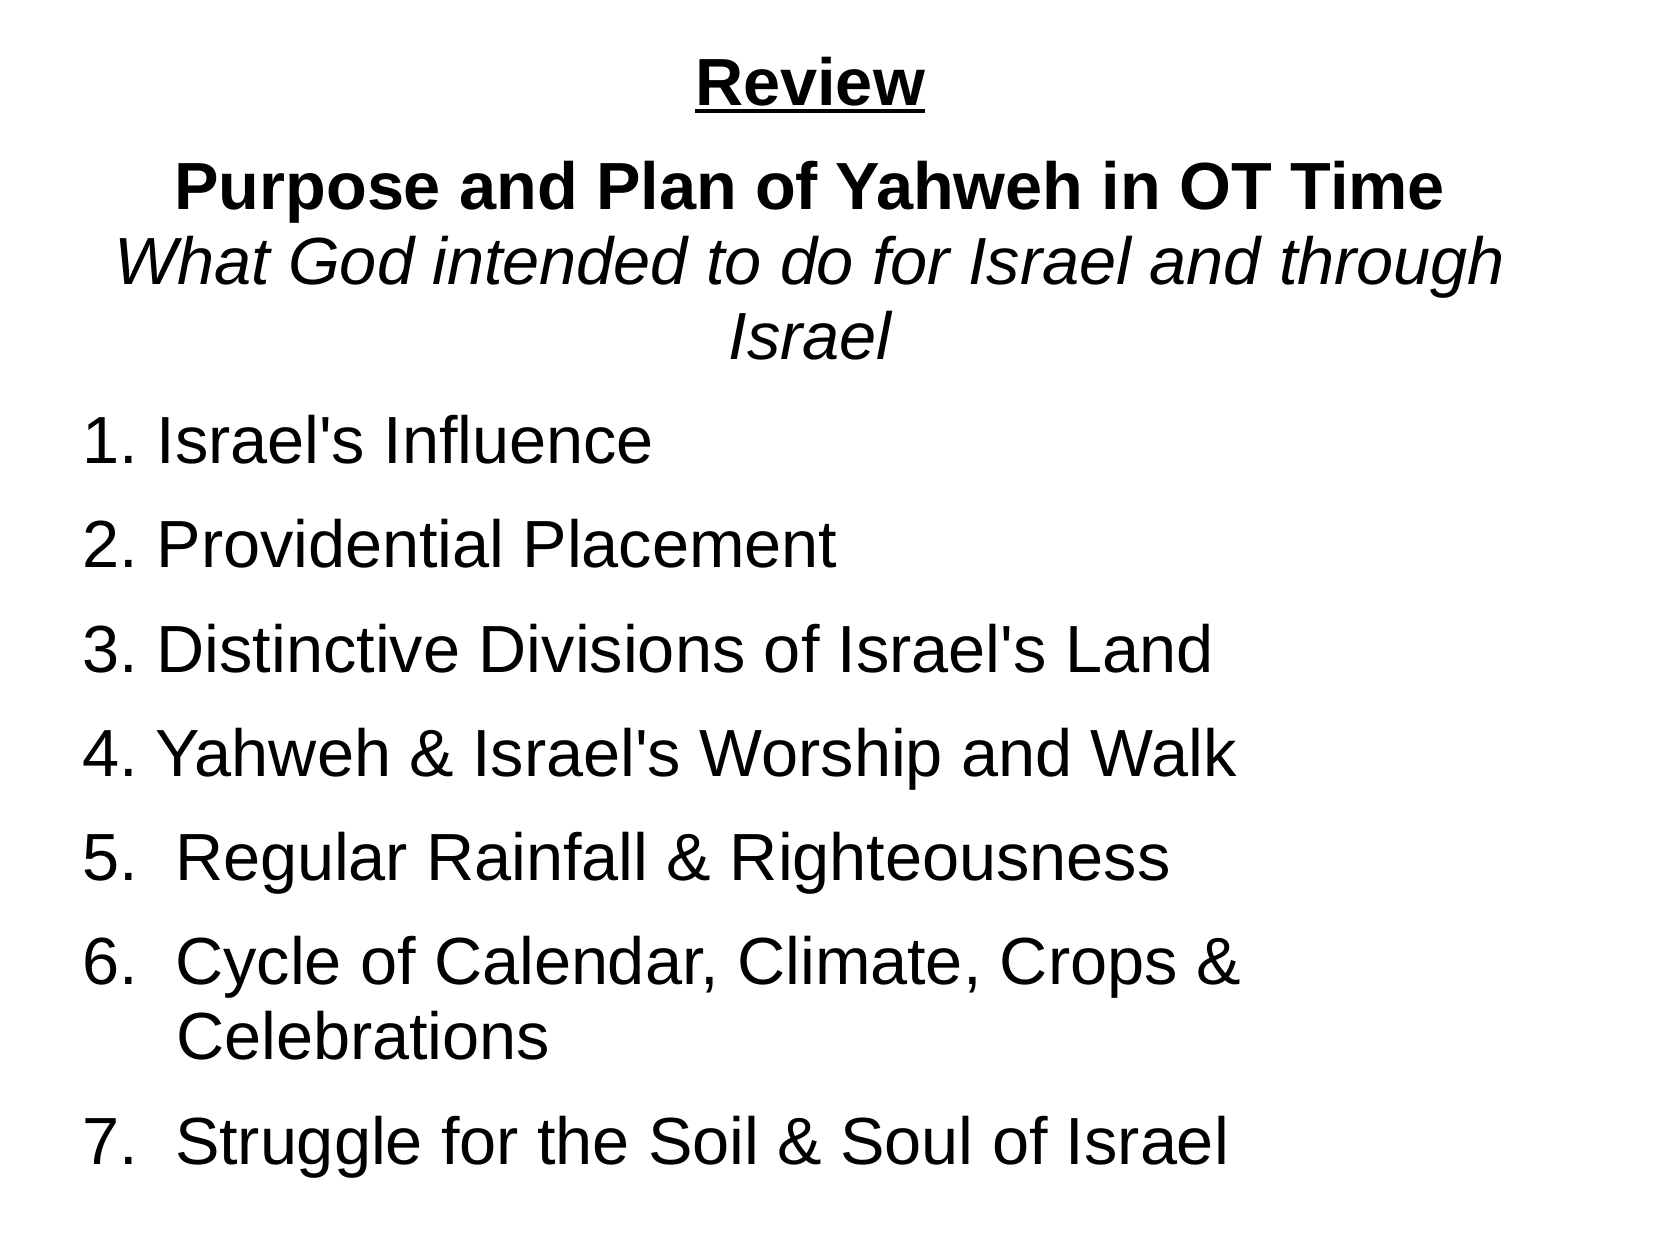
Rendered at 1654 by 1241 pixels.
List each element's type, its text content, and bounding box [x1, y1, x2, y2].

list Review Purpose and Plan of Yahweh in OT Time What God intended to do for Israel and through Israel 1. Israel's Influence 2. Providential Placement 3. Distinctive Divisions of Israel's Land 4. Yahweh & Israel's Worship and Walk 5. Regular Rainfall & Righteousness 6. Cycle of Calendar, Climate, Crops & Celebrations 7. Struggle for the Soil & Soul of Israel [82, 45, 1538, 1171]
